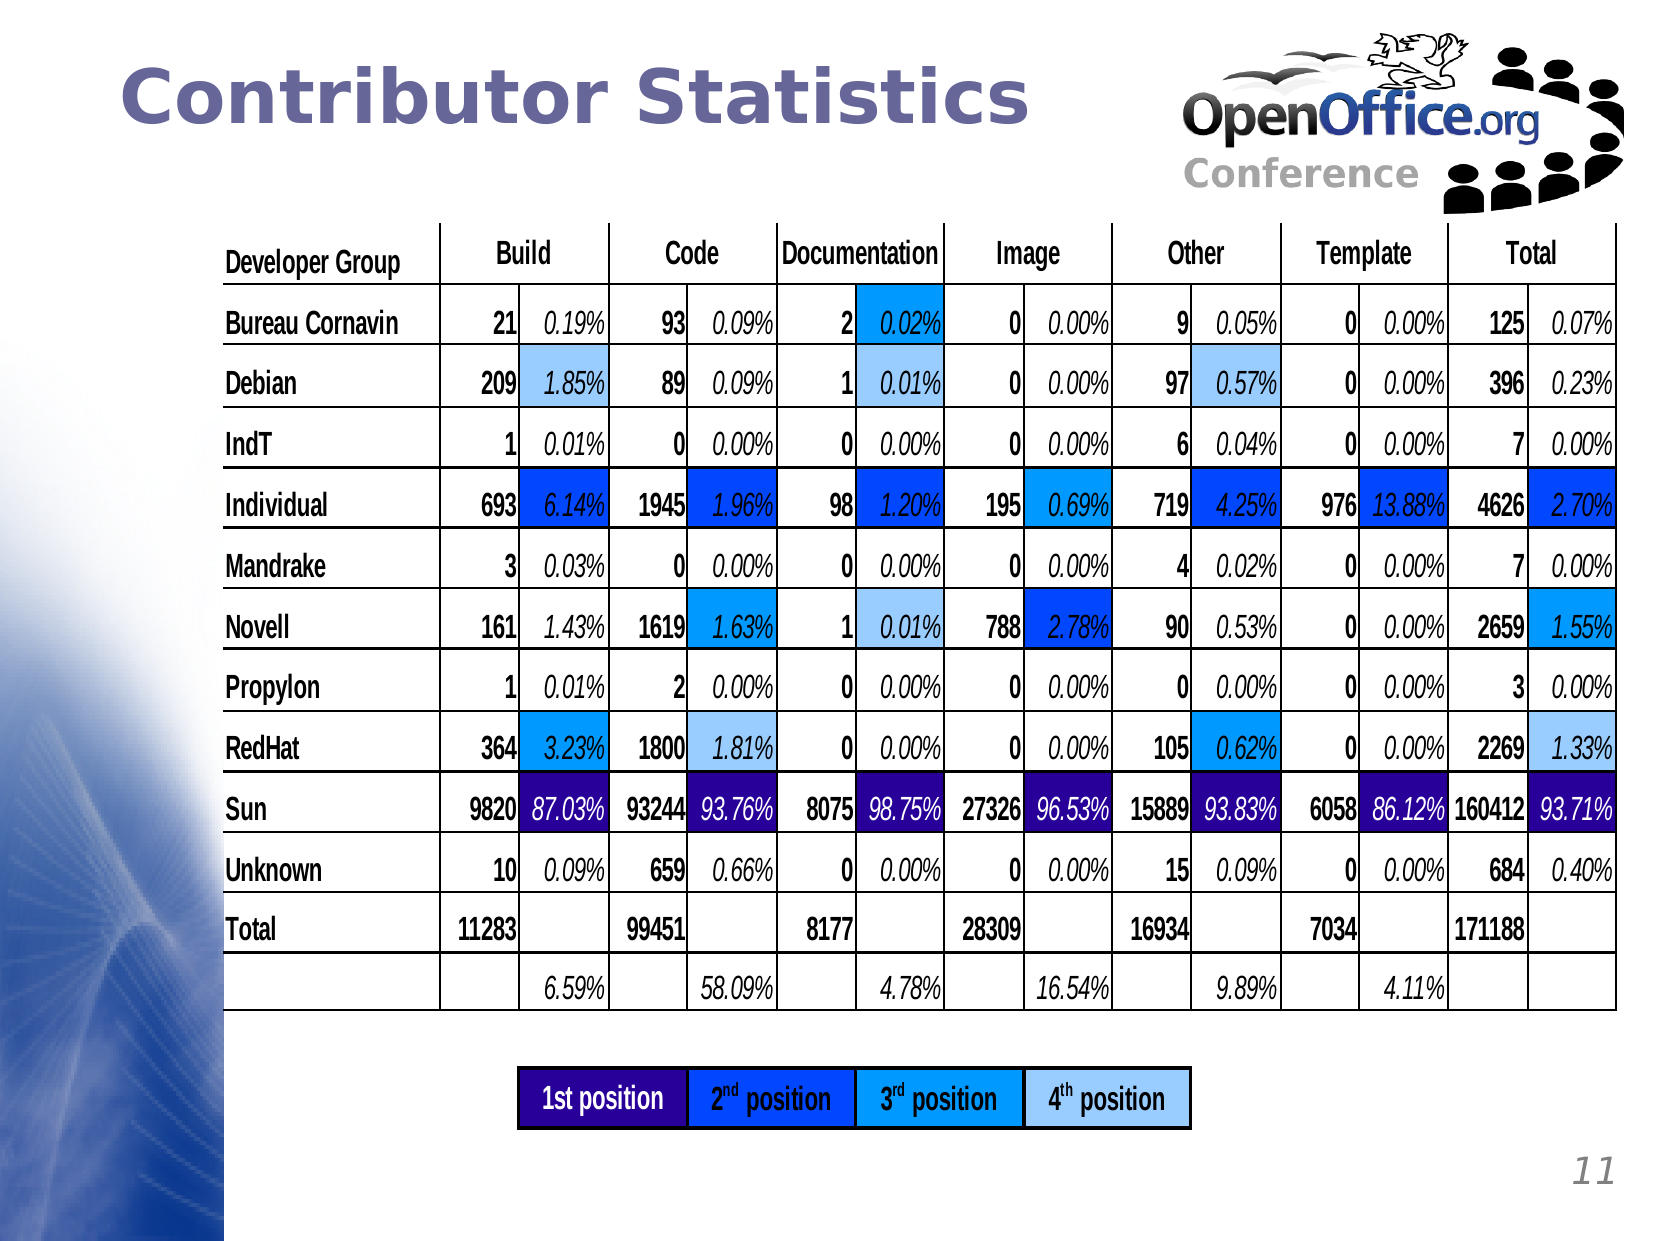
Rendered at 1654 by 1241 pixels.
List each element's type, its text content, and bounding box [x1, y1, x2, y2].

picture [0, 0, 224, 1241]
title Contributor Statistics [30, 41, 1063, 154]
chart [223, 223, 1619, 1133]
picture [1183, 33, 1624, 214]
